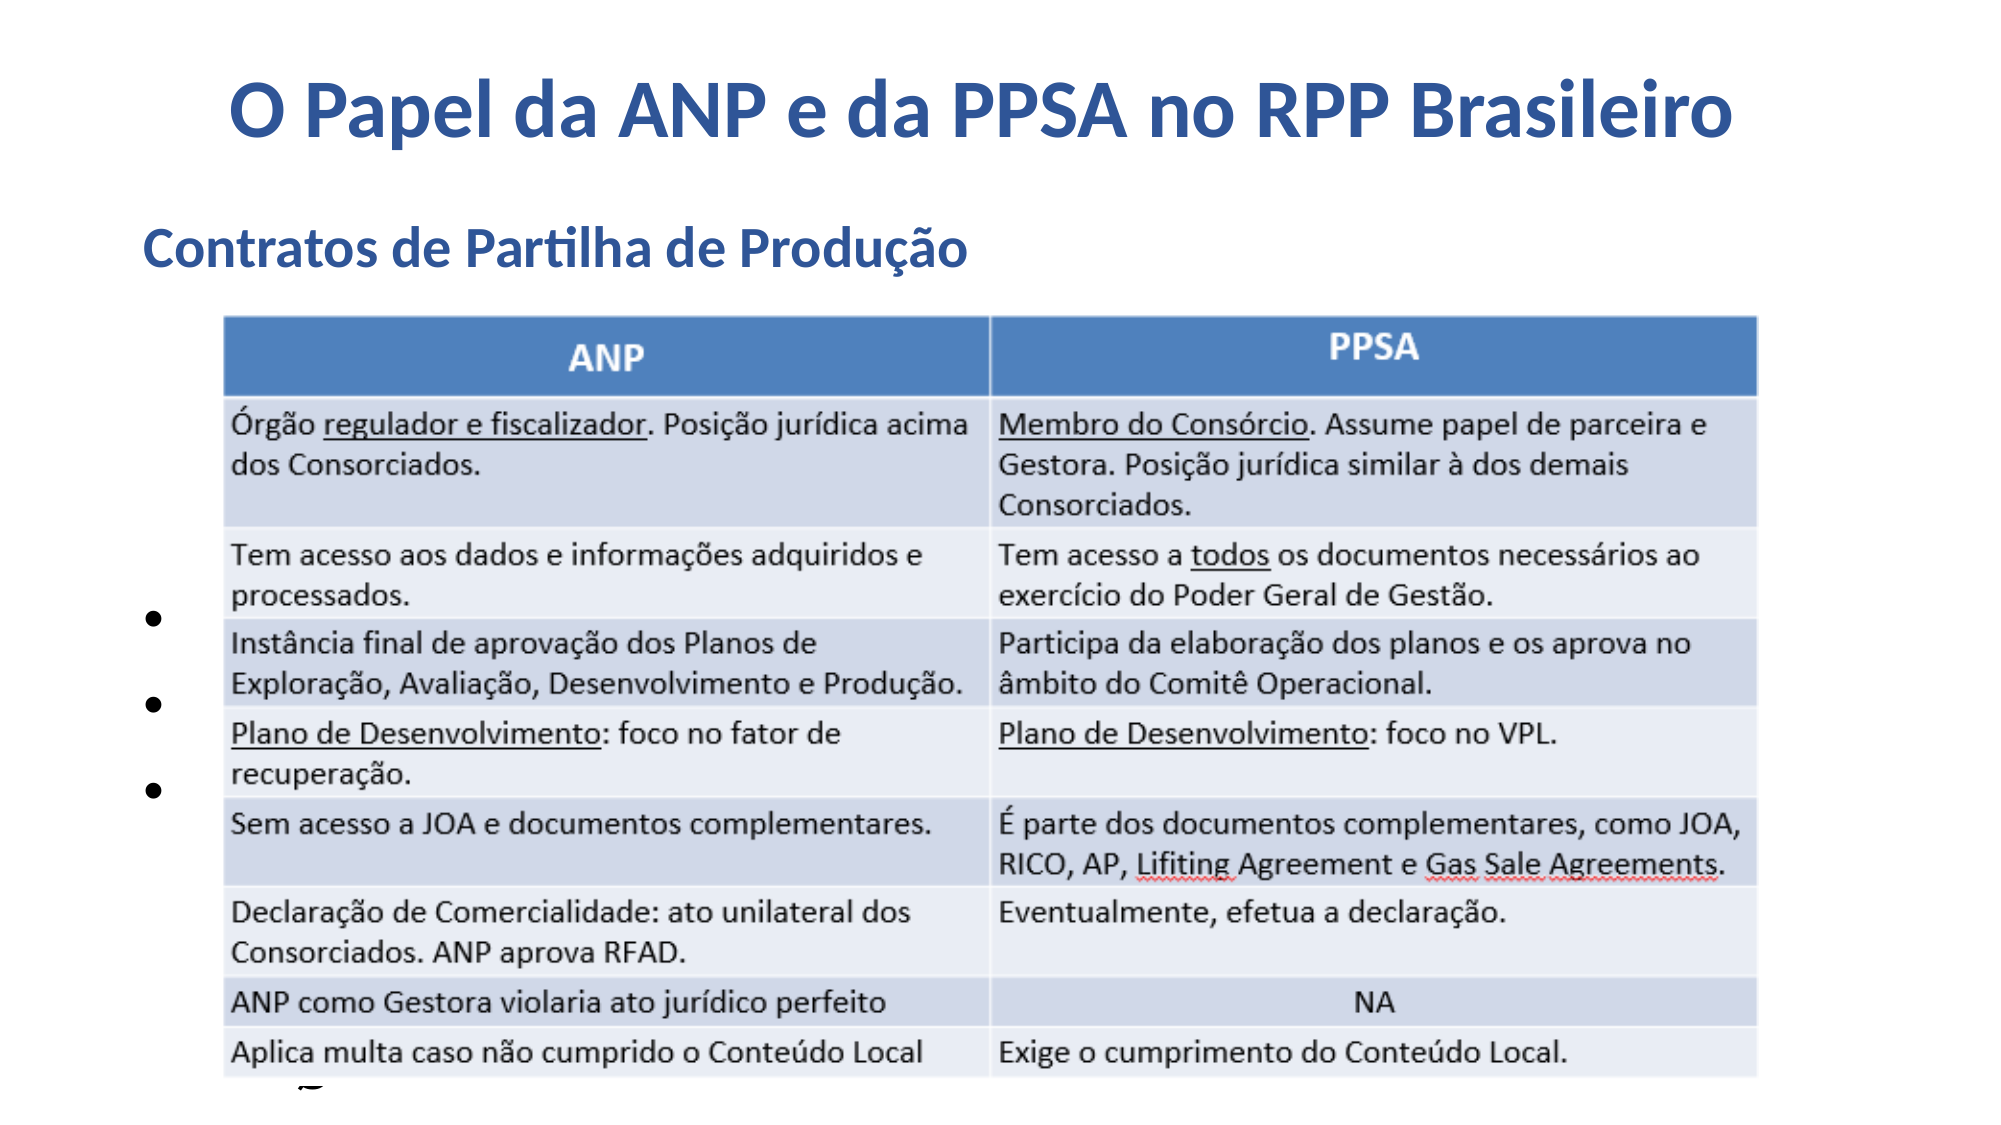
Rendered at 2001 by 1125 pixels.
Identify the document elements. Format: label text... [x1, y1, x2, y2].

text_box Contratos de Partilha de Produção [128, 201, 1119, 288]
list [128, 217, 1854, 1070]
text_box O Papel da ANP e da PPSA no RPP Brasileiro [49, 47, 1916, 164]
picture [222, 314, 1759, 1086]
